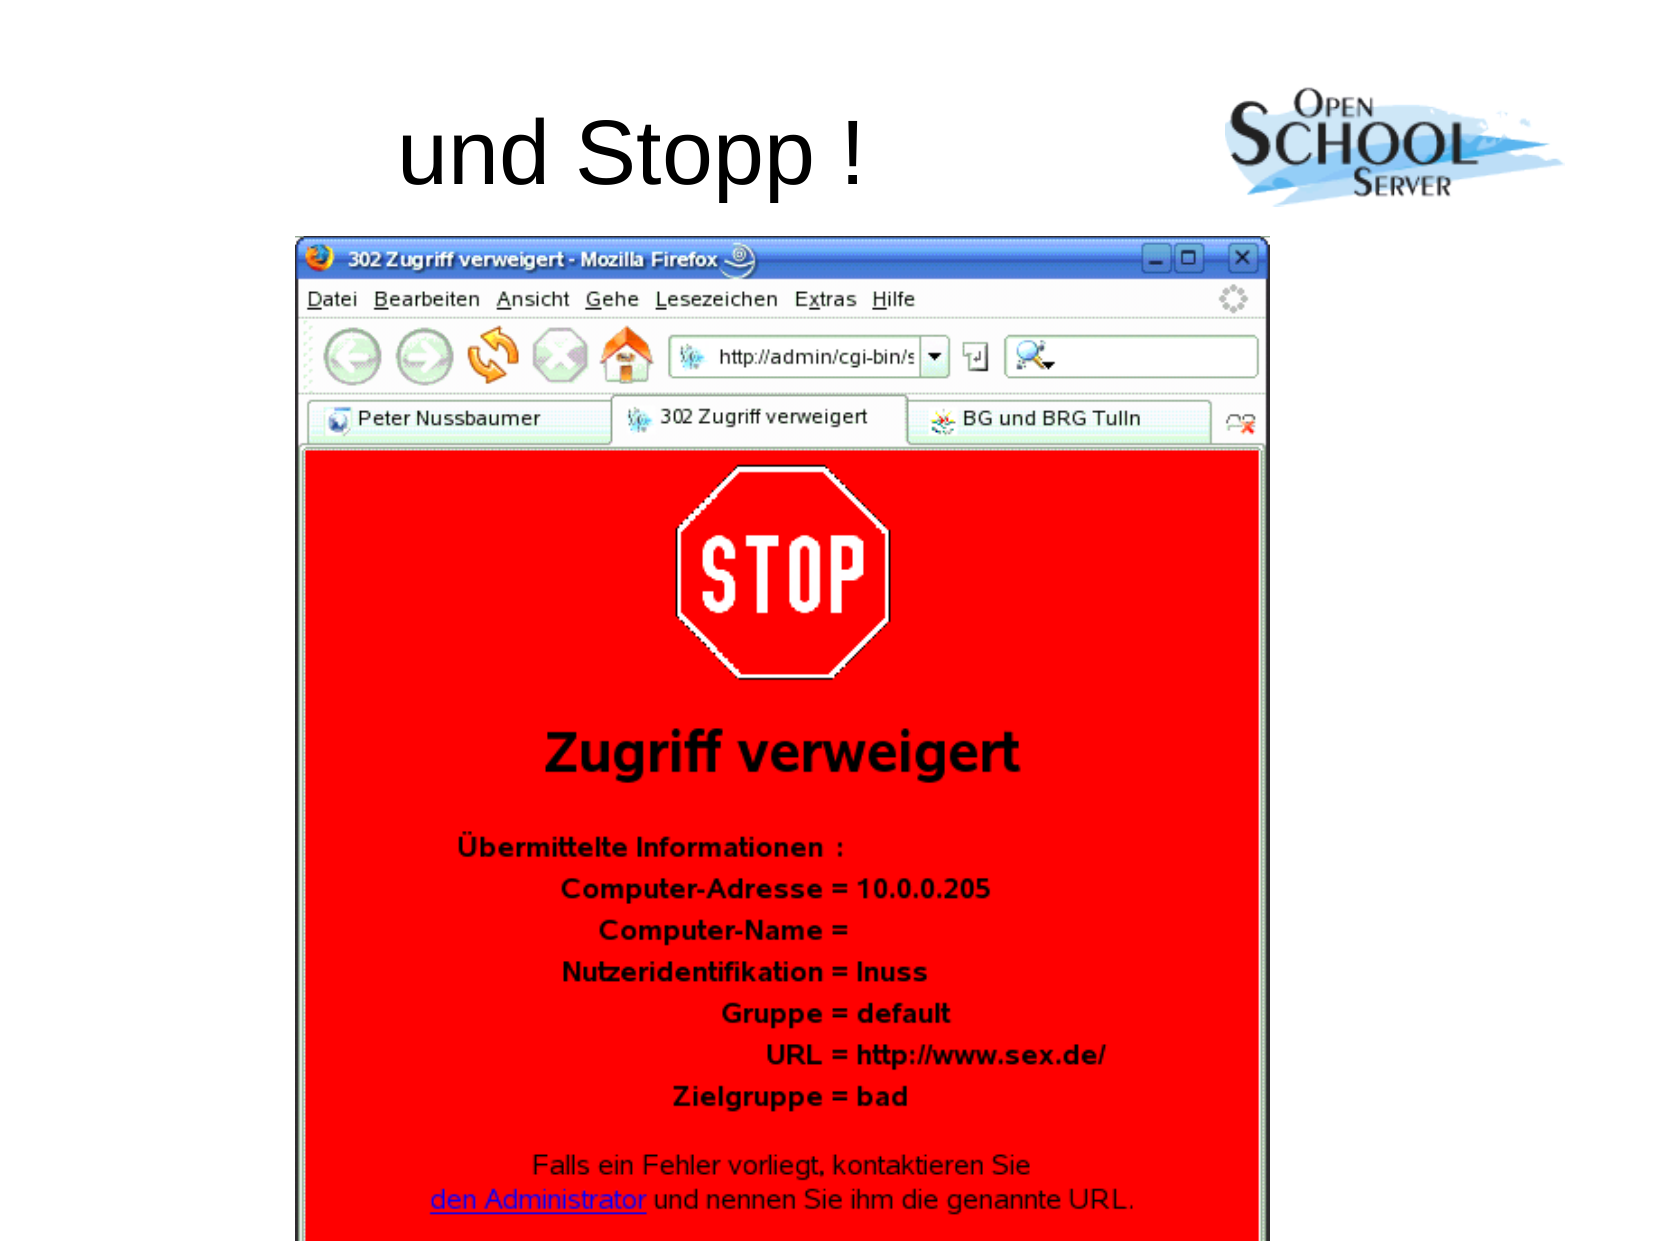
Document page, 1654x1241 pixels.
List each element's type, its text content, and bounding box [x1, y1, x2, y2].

title und Stopp ! [82, 49, 1182, 257]
picture [295, 236, 1270, 1241]
picture [1225, 82, 1565, 207]
